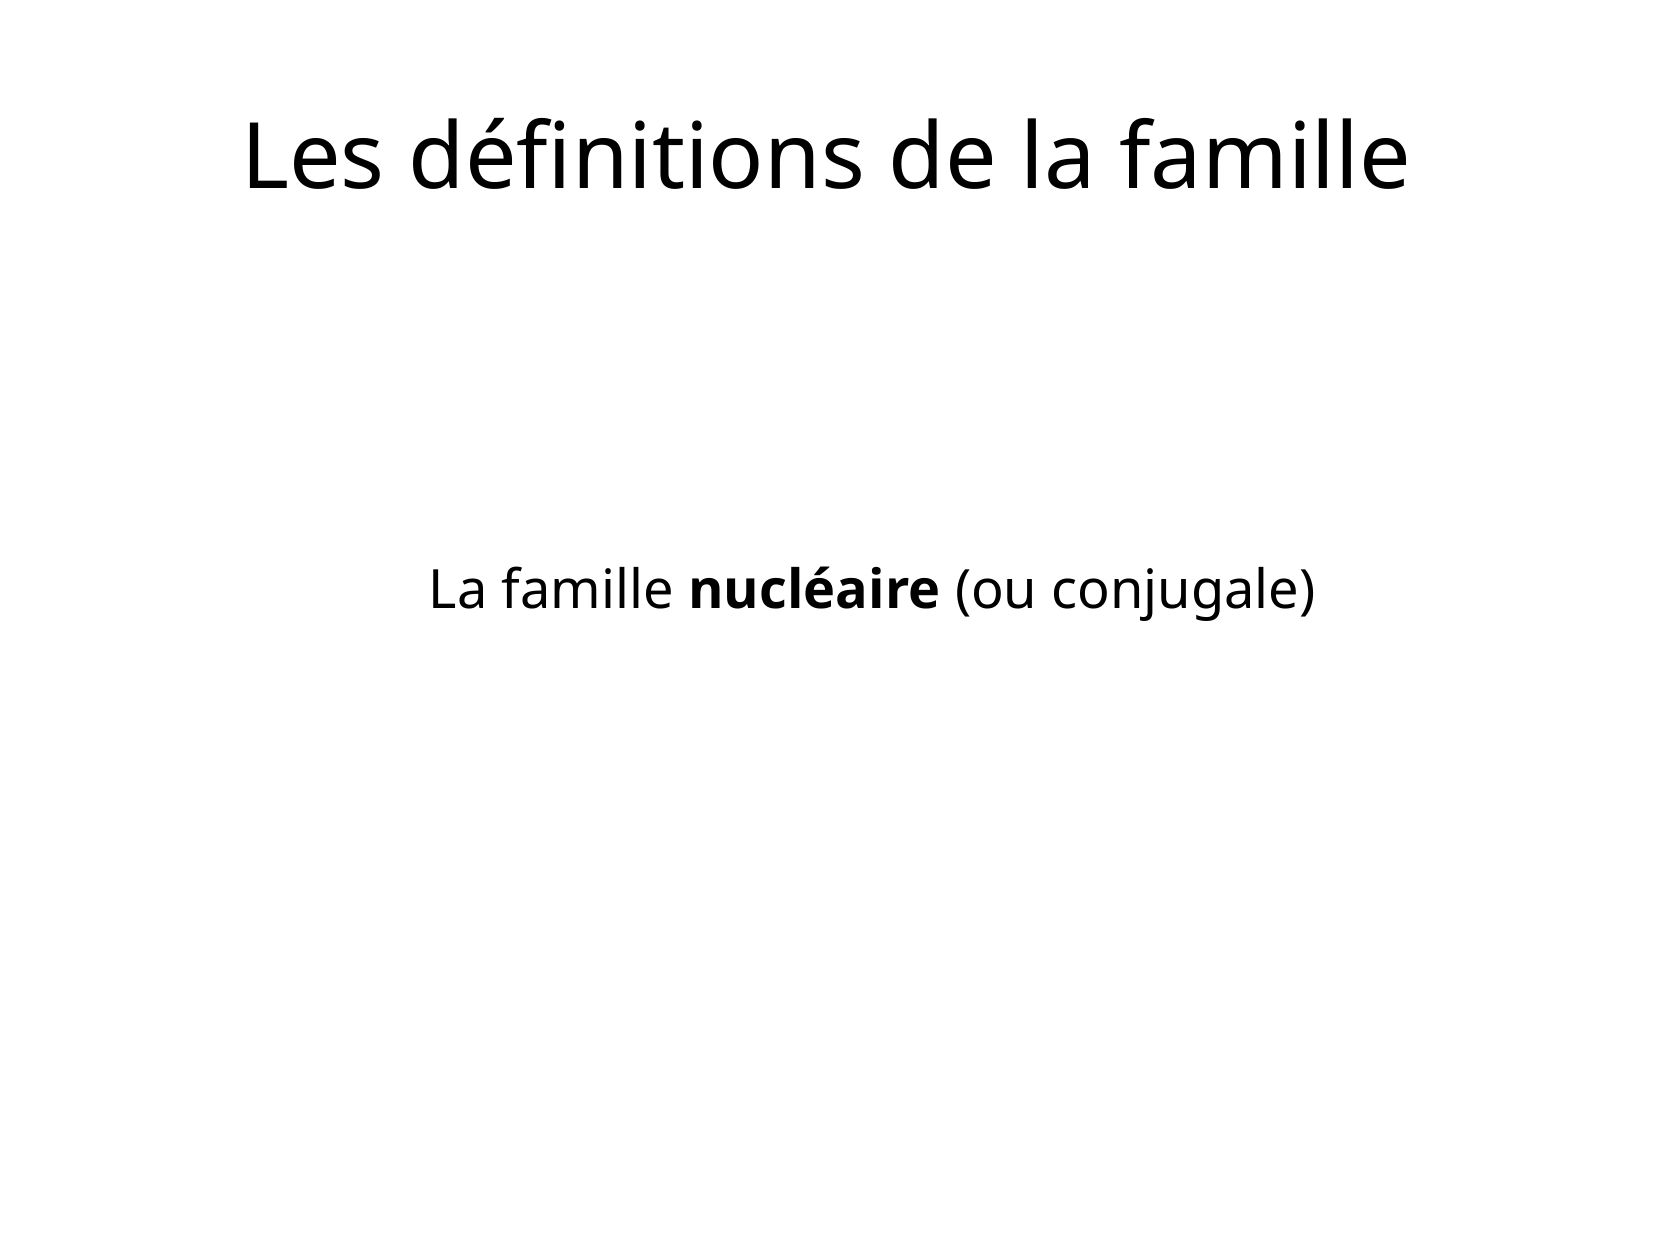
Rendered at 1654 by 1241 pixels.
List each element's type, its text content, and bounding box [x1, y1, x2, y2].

title Les définitions de la famille [82, 49, 1571, 257]
text_box La famille nucléaire (ou conjugale) [413, 549, 1242, 627]
